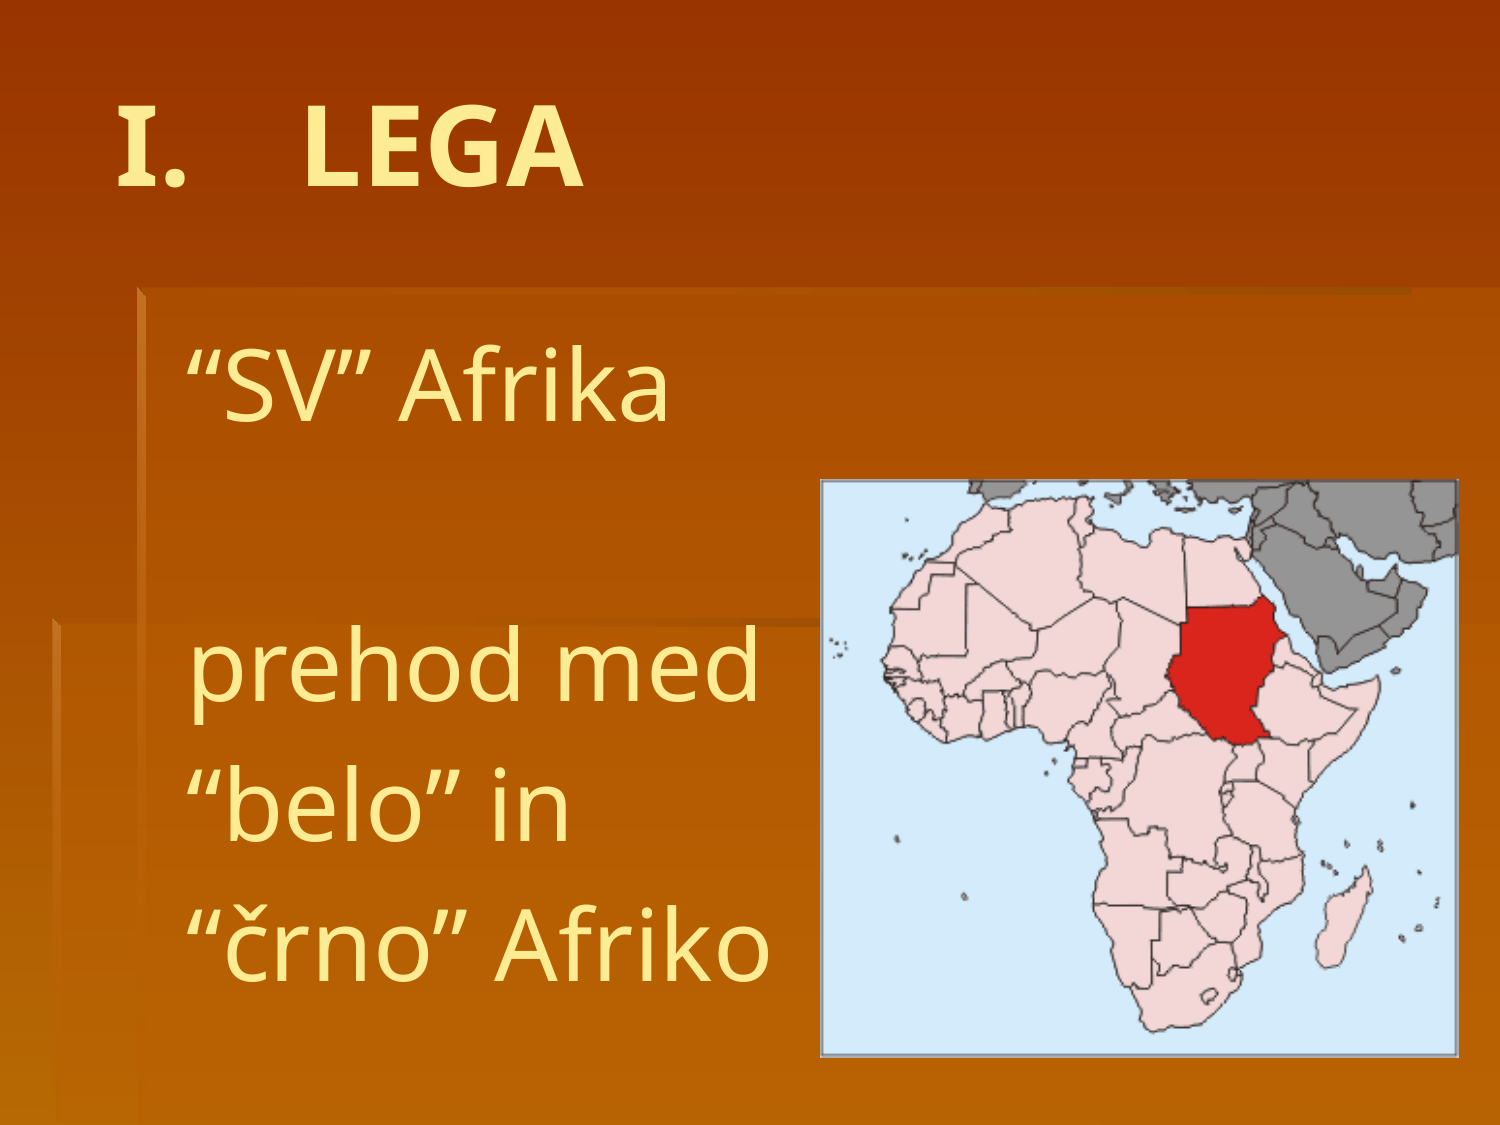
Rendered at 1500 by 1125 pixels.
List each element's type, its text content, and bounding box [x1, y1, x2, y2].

subtitle “SV” Afrika prehod med “belo” in “črno” Afriko [171, 314, 1249, 1035]
title LEGA [100, 66, 1376, 352]
picture [820, 479, 1459, 1058]
